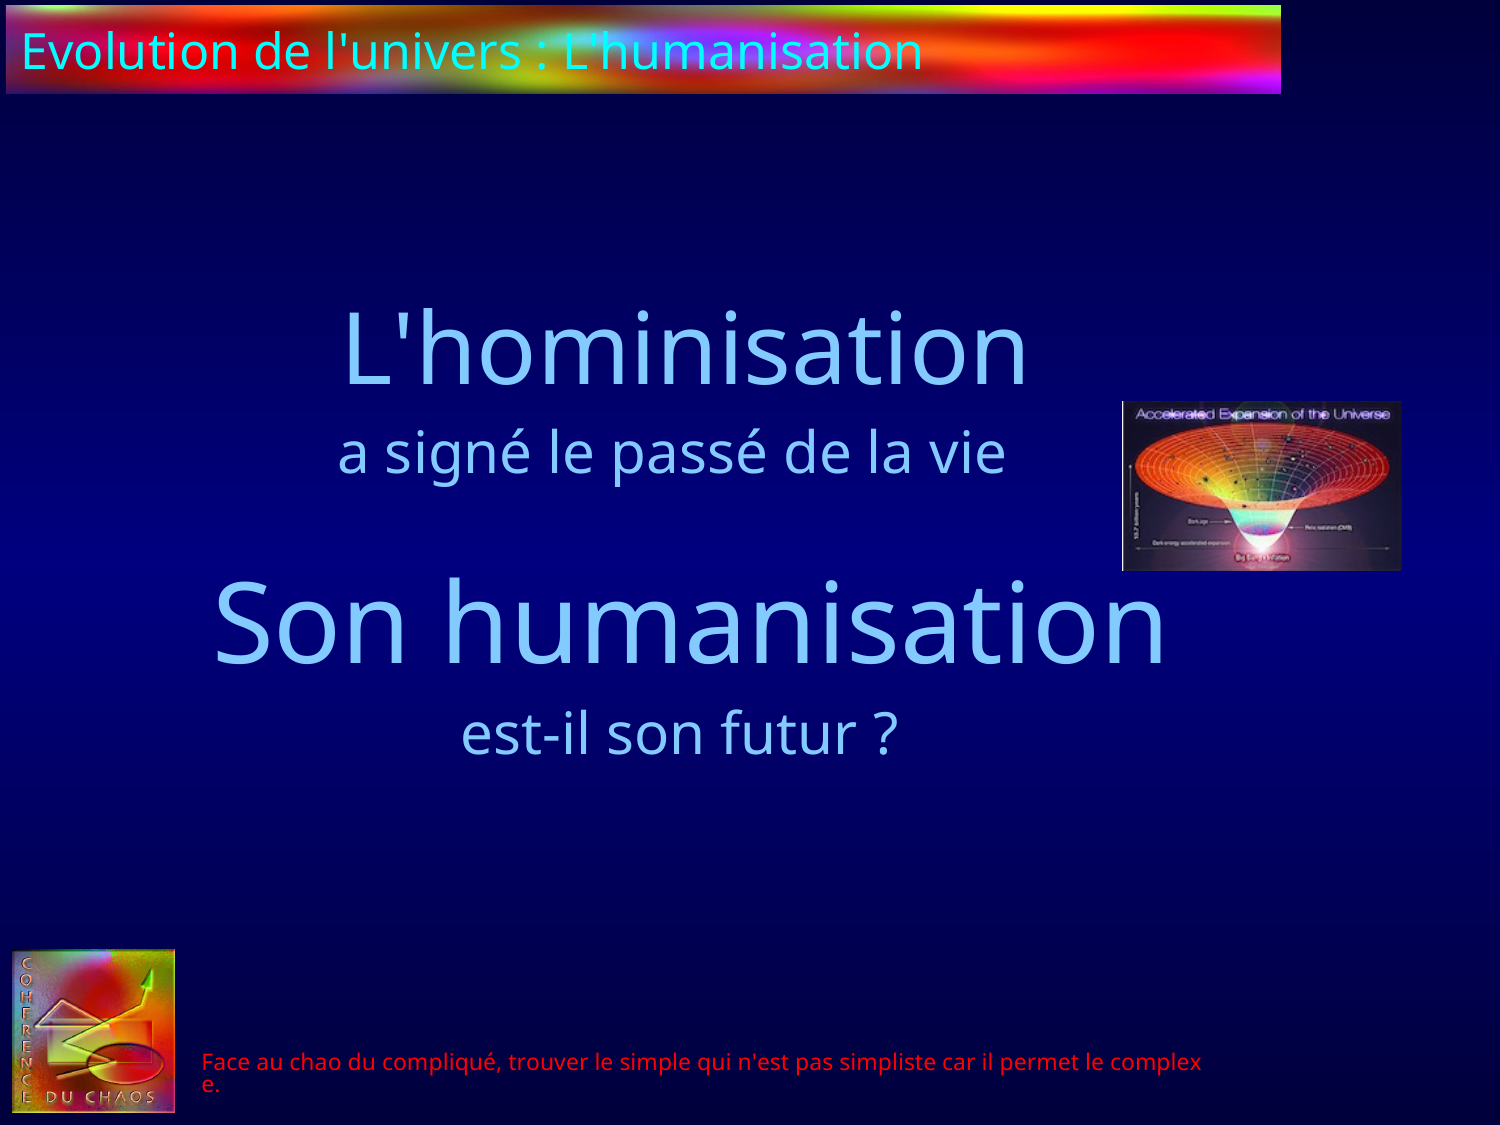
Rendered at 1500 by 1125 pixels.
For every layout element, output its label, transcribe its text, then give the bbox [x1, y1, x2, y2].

picture [12, 949, 175, 1113]
list L'hominisation a signé le passé de la vie Son humanisation est-il son futur ? [102, 277, 1371, 833]
title Evolution de l'univers : L'humanisation [5, 5, 1281, 94]
picture [1122, 401, 1402, 571]
